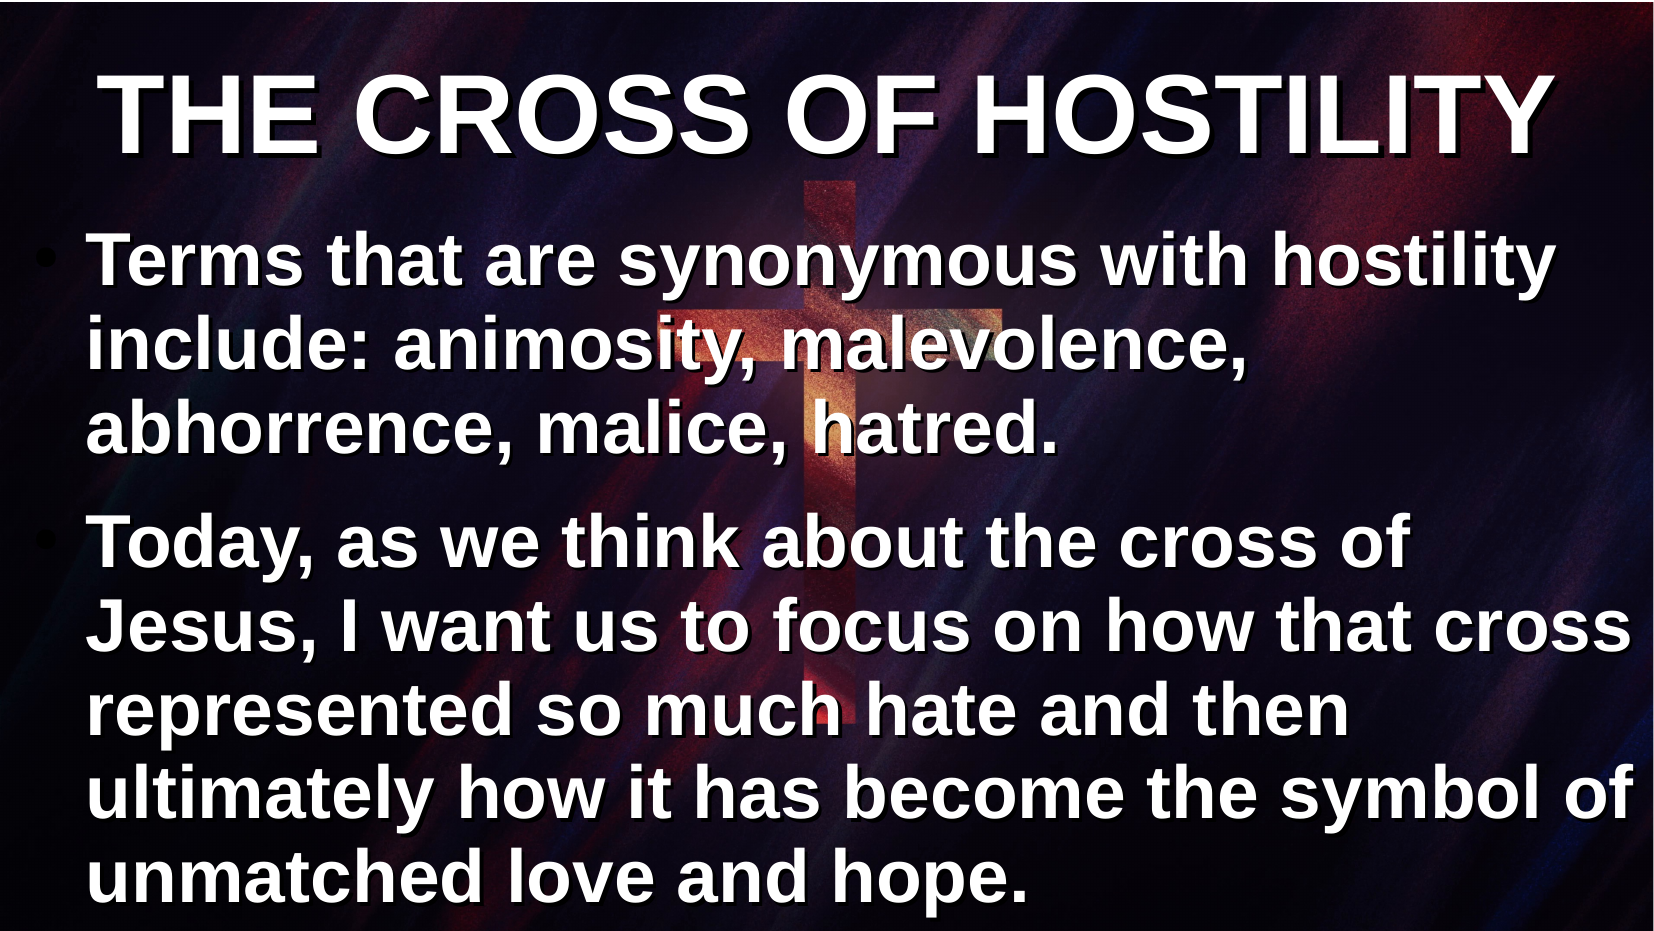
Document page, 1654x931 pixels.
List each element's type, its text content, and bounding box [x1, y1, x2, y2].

title THE CROSS OF HOSTILITY [82, 37, 1571, 193]
picture [0, 2, 1654, 931]
list Terms that are synonymous with hostility include: animosity, malevolence, abhorrence, malice, hatred. Today, as we think about the cross of Jesus, I want us to focus on how that cross represented so much hate and then ultimately how it has become the symbol of unmatched love and hope. [15, 217, 1651, 931]
